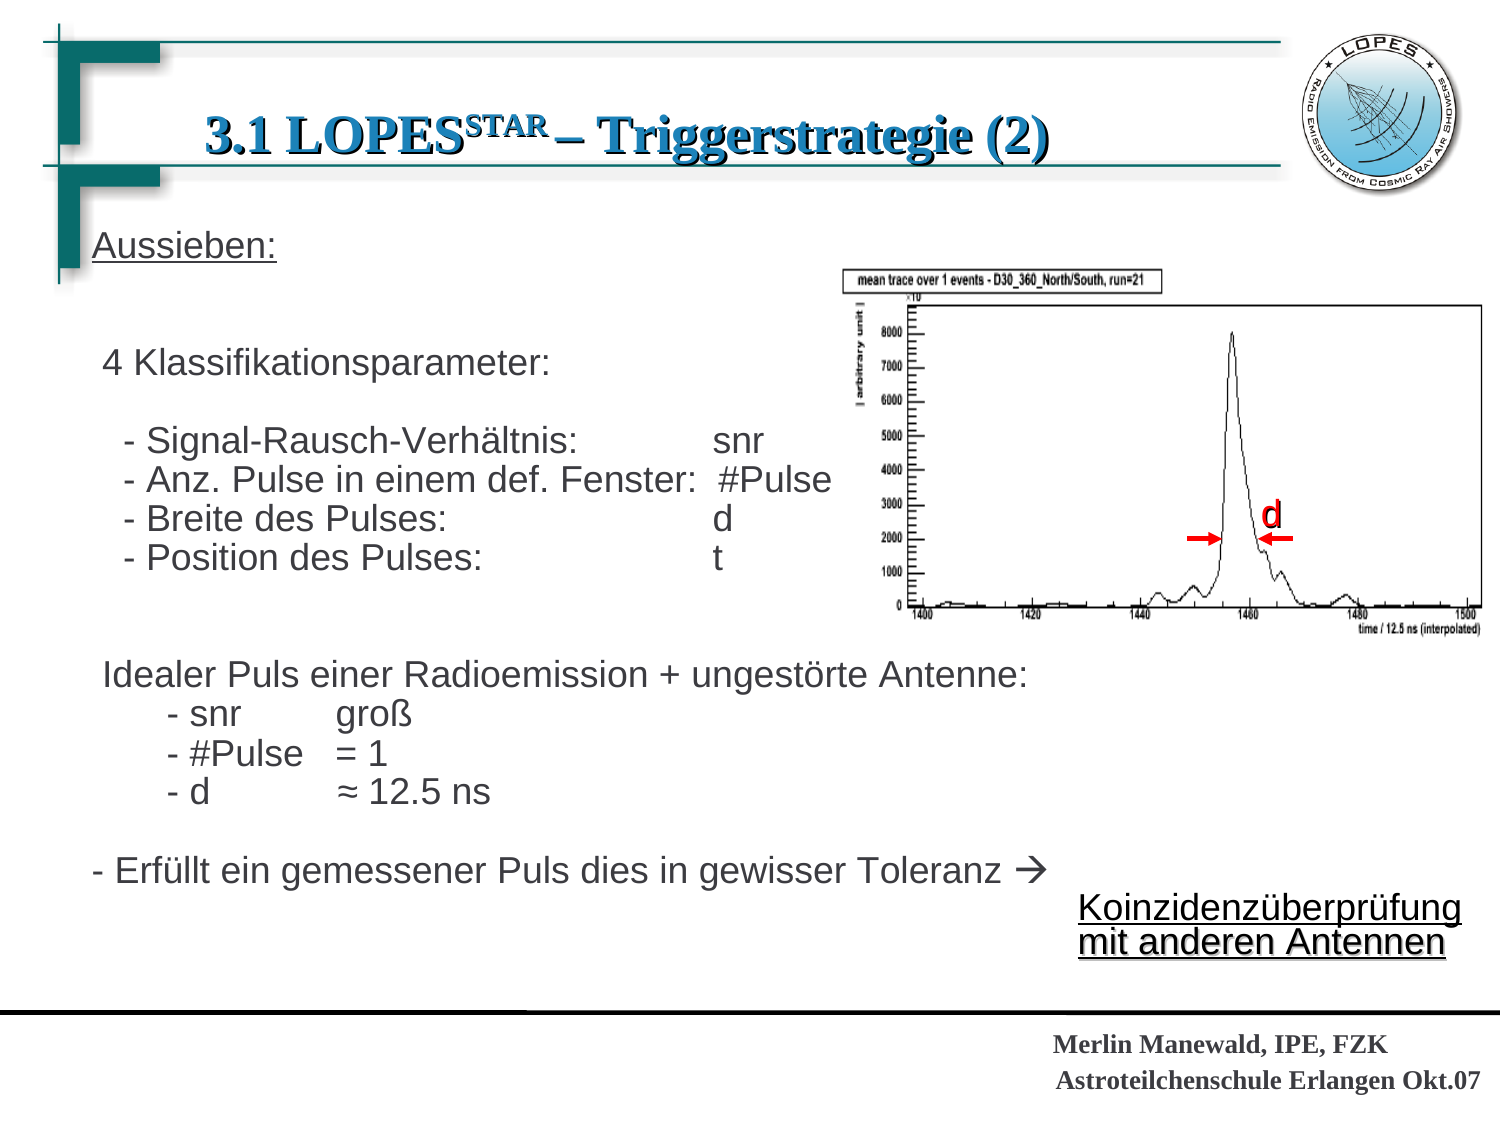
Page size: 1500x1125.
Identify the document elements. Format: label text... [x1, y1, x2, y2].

text_box d [1246, 491, 1294, 542]
text_box Koinzidenzüberprüfung mit anderen Antennen [1062, 886, 1494, 970]
picture [37, 19, 1500, 657]
text_box Aussieben: 4 Klassifikationsparameter: - Signal-Rausch-Verhältnis: snr - Anz. Pulse in einem def. Fenster: #Pulse - Breite des Pulses: d - Position des Pulses: t Idealer Puls einer Radioemission + ungestörte Antenne: - snr groß - #Pulse = 1 - d ≈ 12.5 ns - Erfüllt ein gemessener Puls dies in gewisser Toleranz  [76, 219, 1294, 933]
text_box 3.1 LOPESSTAR – Triggerstrategie (2) [76, 42, 1315, 229]
